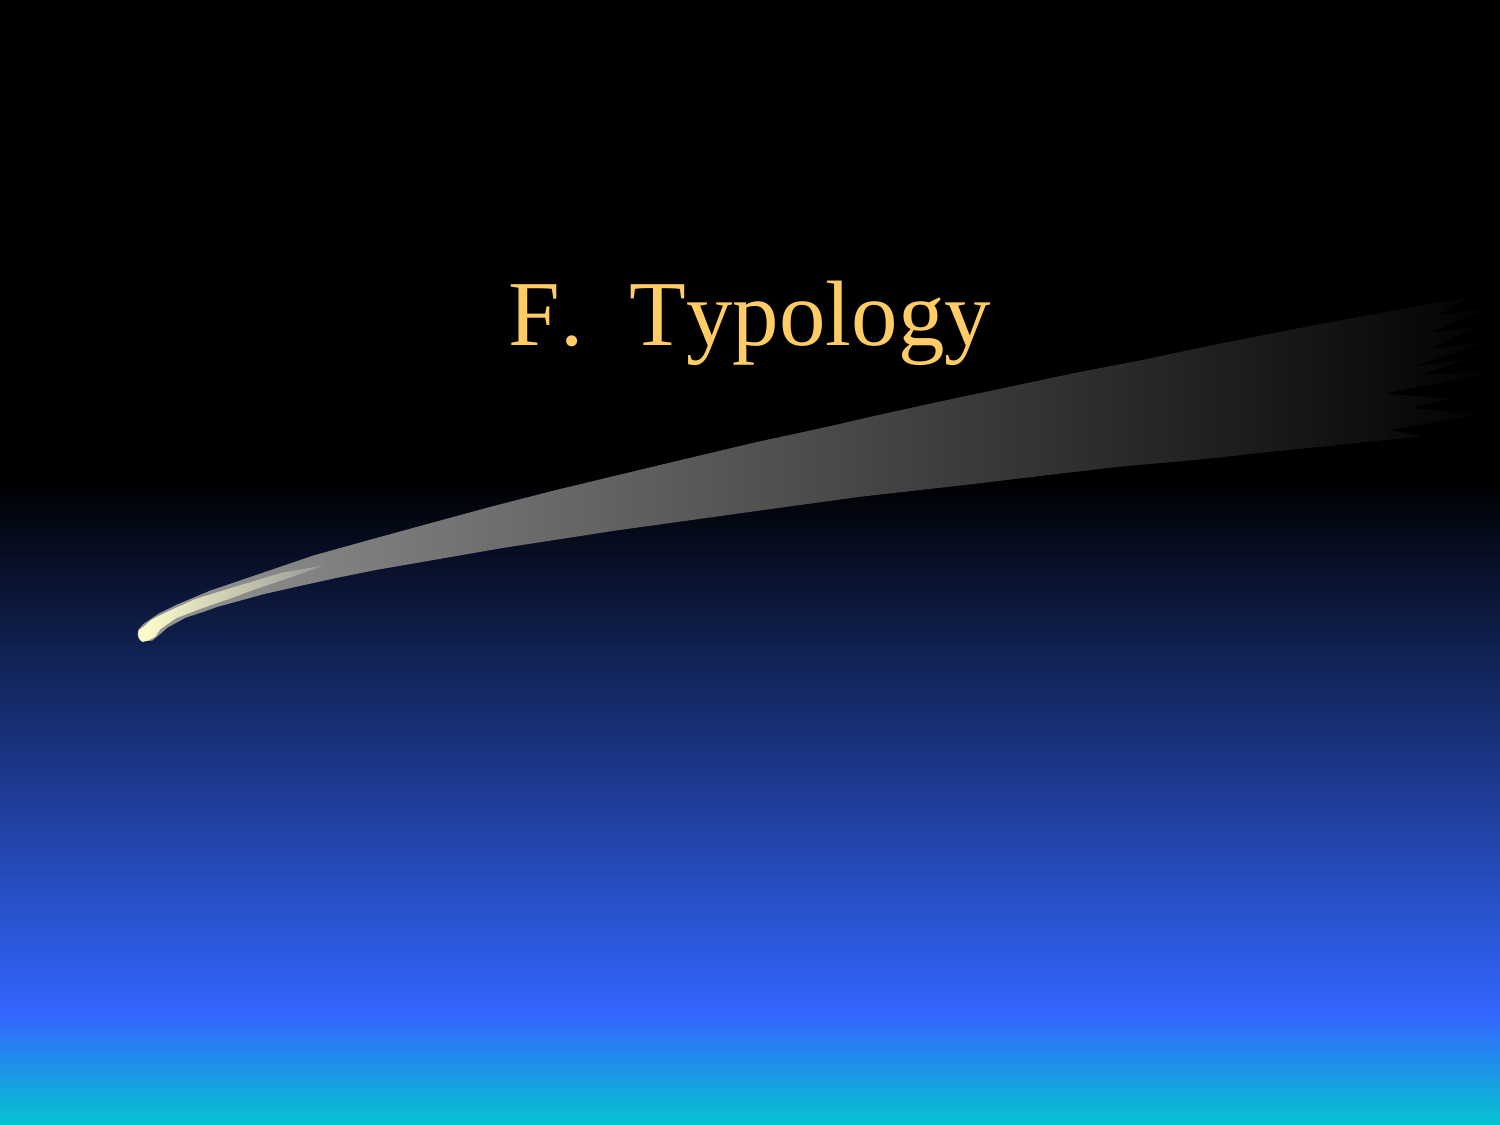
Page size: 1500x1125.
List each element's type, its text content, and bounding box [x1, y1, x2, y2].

title F. Typology [112, 185, 1388, 374]
